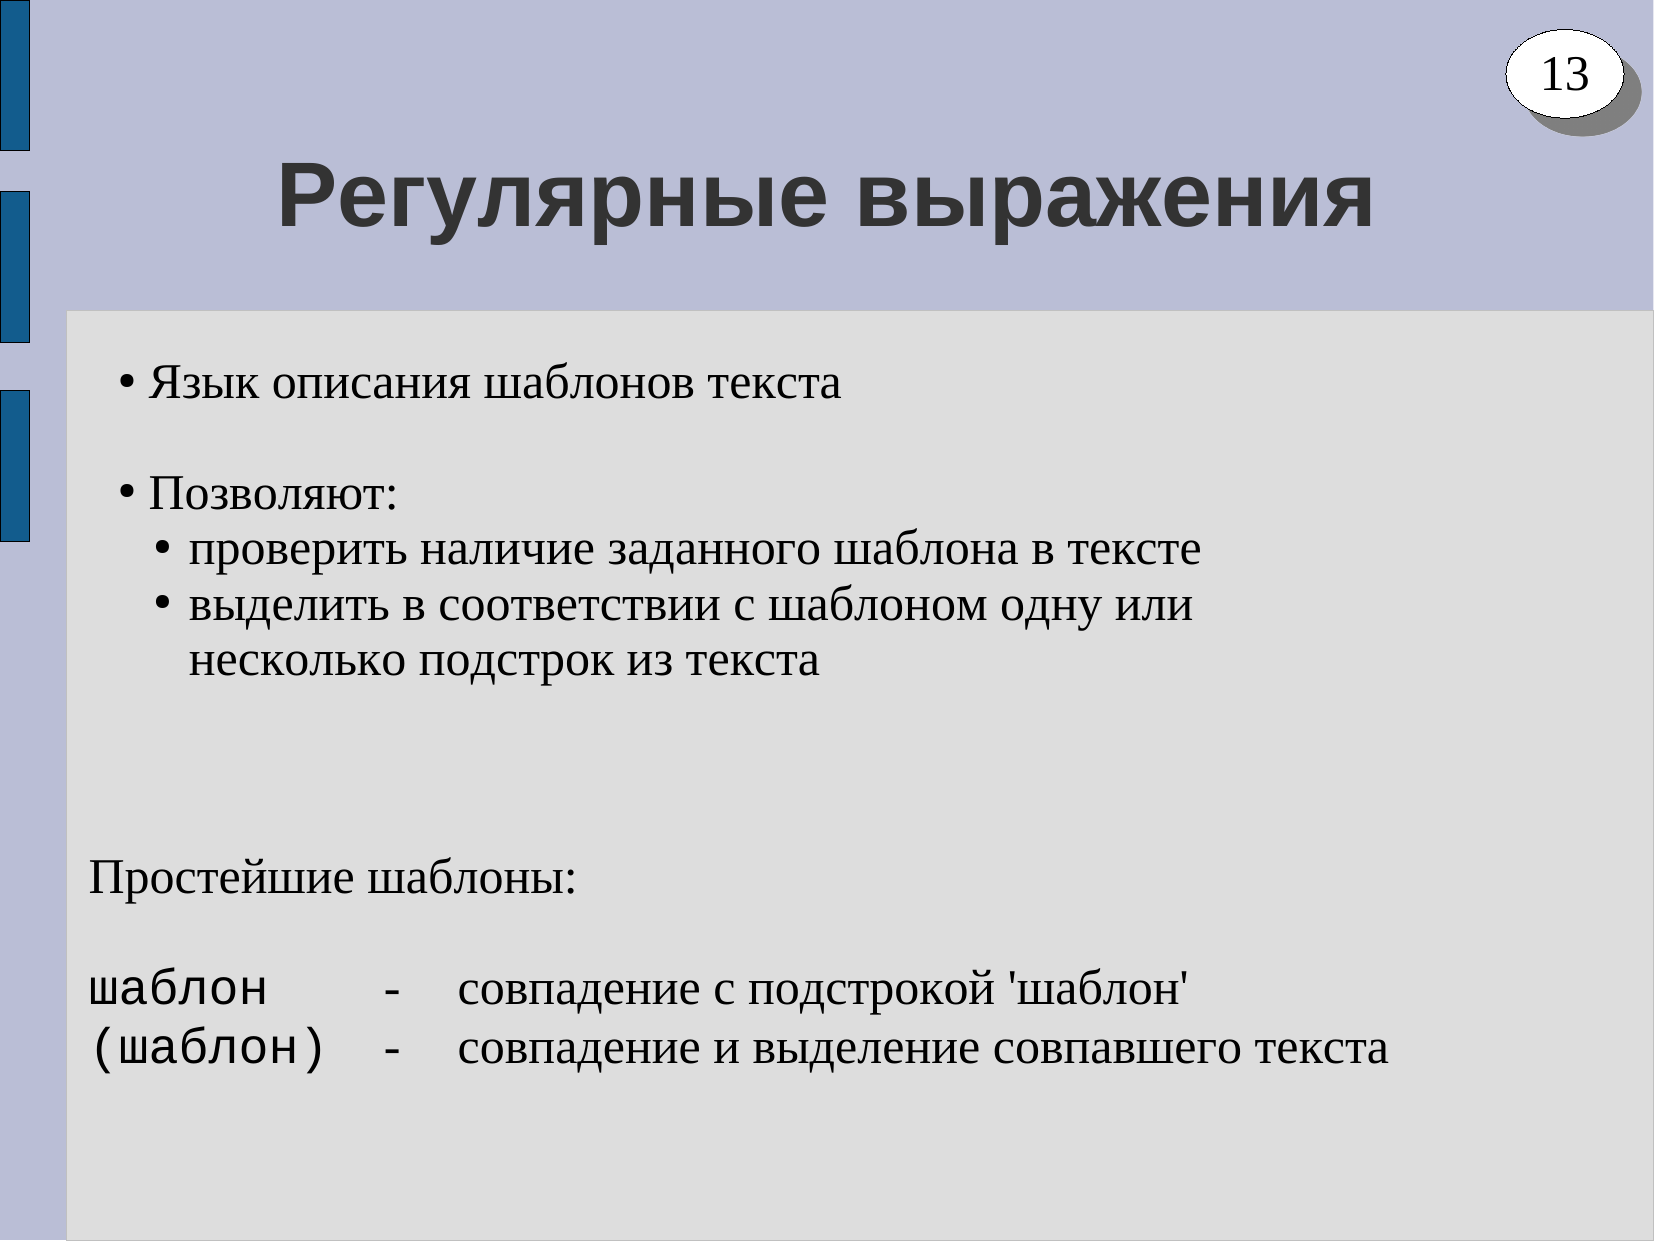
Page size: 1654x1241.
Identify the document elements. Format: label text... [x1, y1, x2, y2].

text_box 13 [1505, 29, 1625, 119]
text_box Язык описания шаблонов текста Позволяют: проверить наличие заданного шаблона в тексте выделить в соответствии с шаблоном одну или несколько подстрок из текста [118, 354, 1207, 687]
text_box Простейшие шаблоны: шаблон - совпадение с подстрокой 'шаблон' (шаблон) - совпадение и выделение совпавшего текста [88, 849, 1390, 1080]
title Регулярные выражения [121, 91, 1534, 299]
